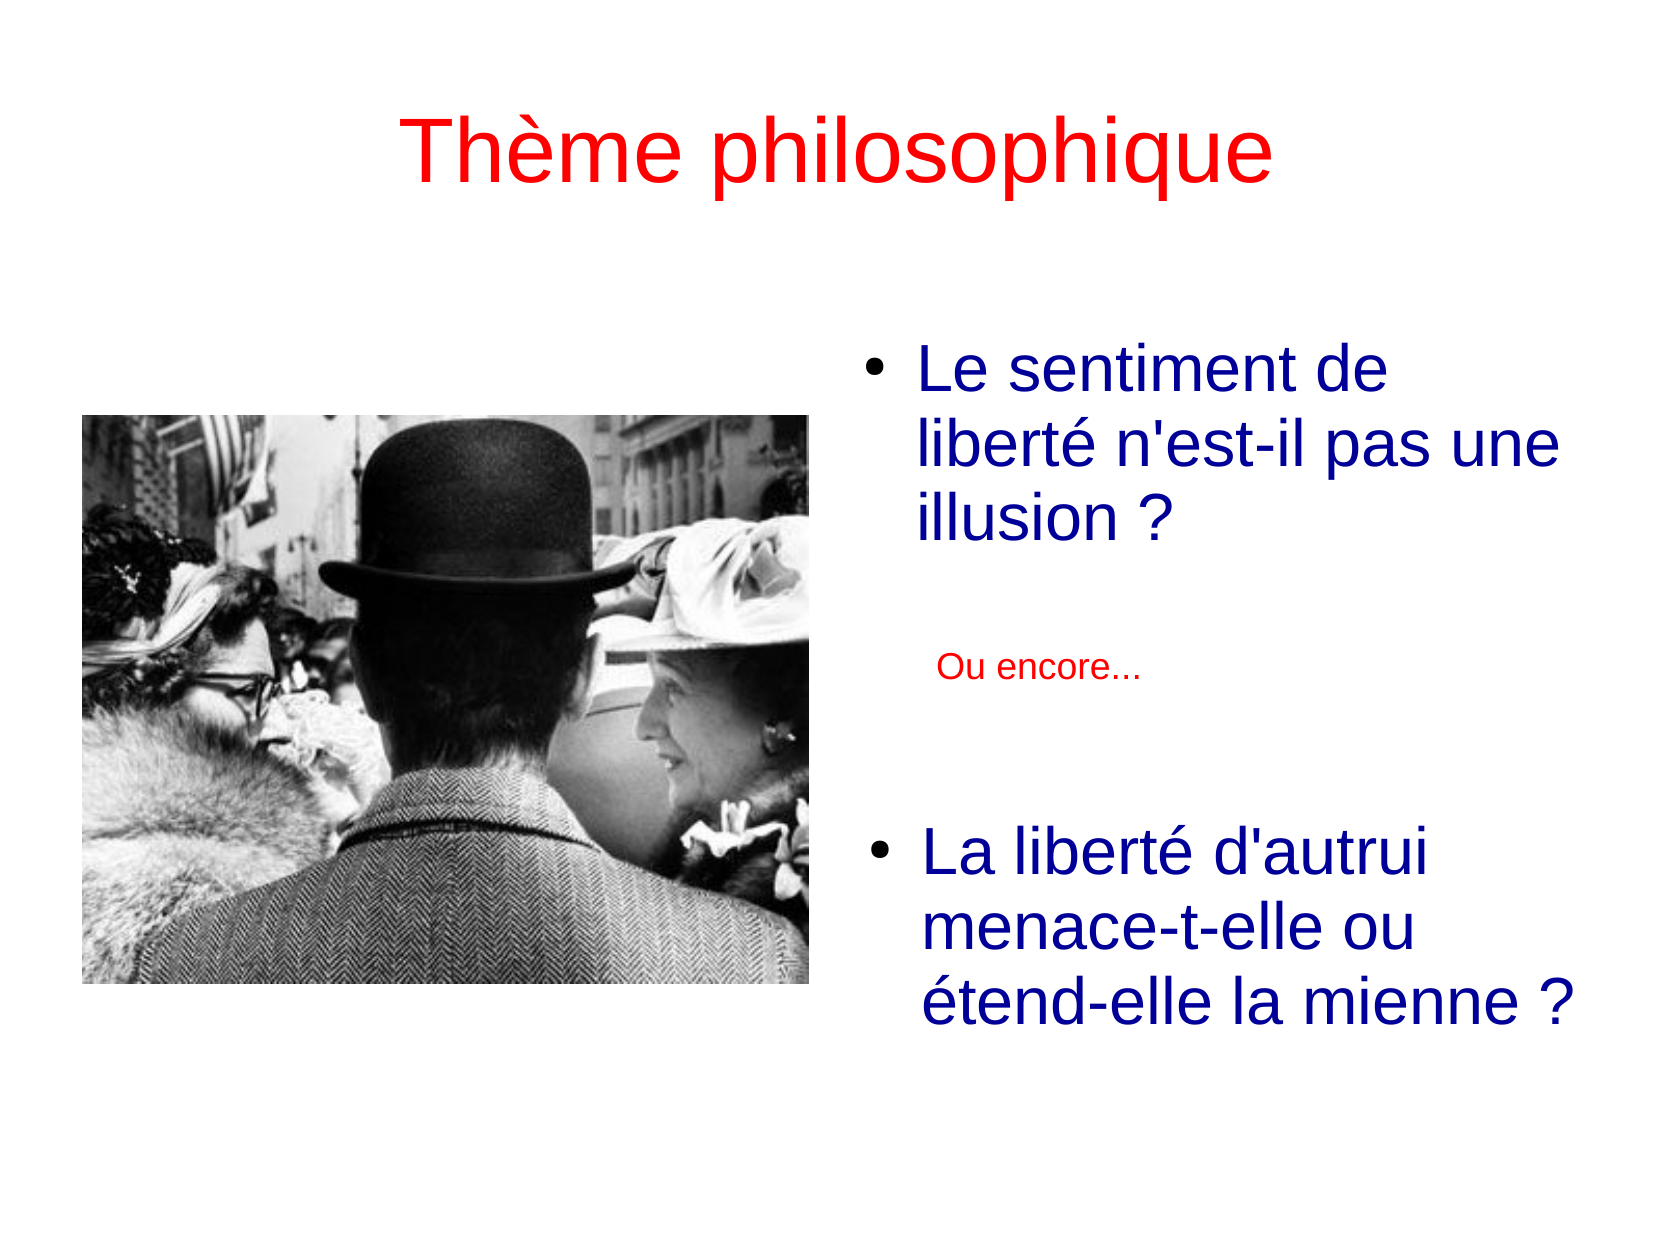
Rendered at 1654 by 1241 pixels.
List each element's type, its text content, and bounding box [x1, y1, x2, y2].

picture [82, 415, 809, 984]
list Le sentiment de liberté n'est-il pas une illusion ? [845, 330, 1572, 722]
text_box Ou encore... [921, 637, 1406, 695]
title Thème philosophique [106, 47, 1595, 255]
list La liberté d'autrui menace-t-elle ou étend-elle la mienne ? [850, 814, 1577, 1205]
